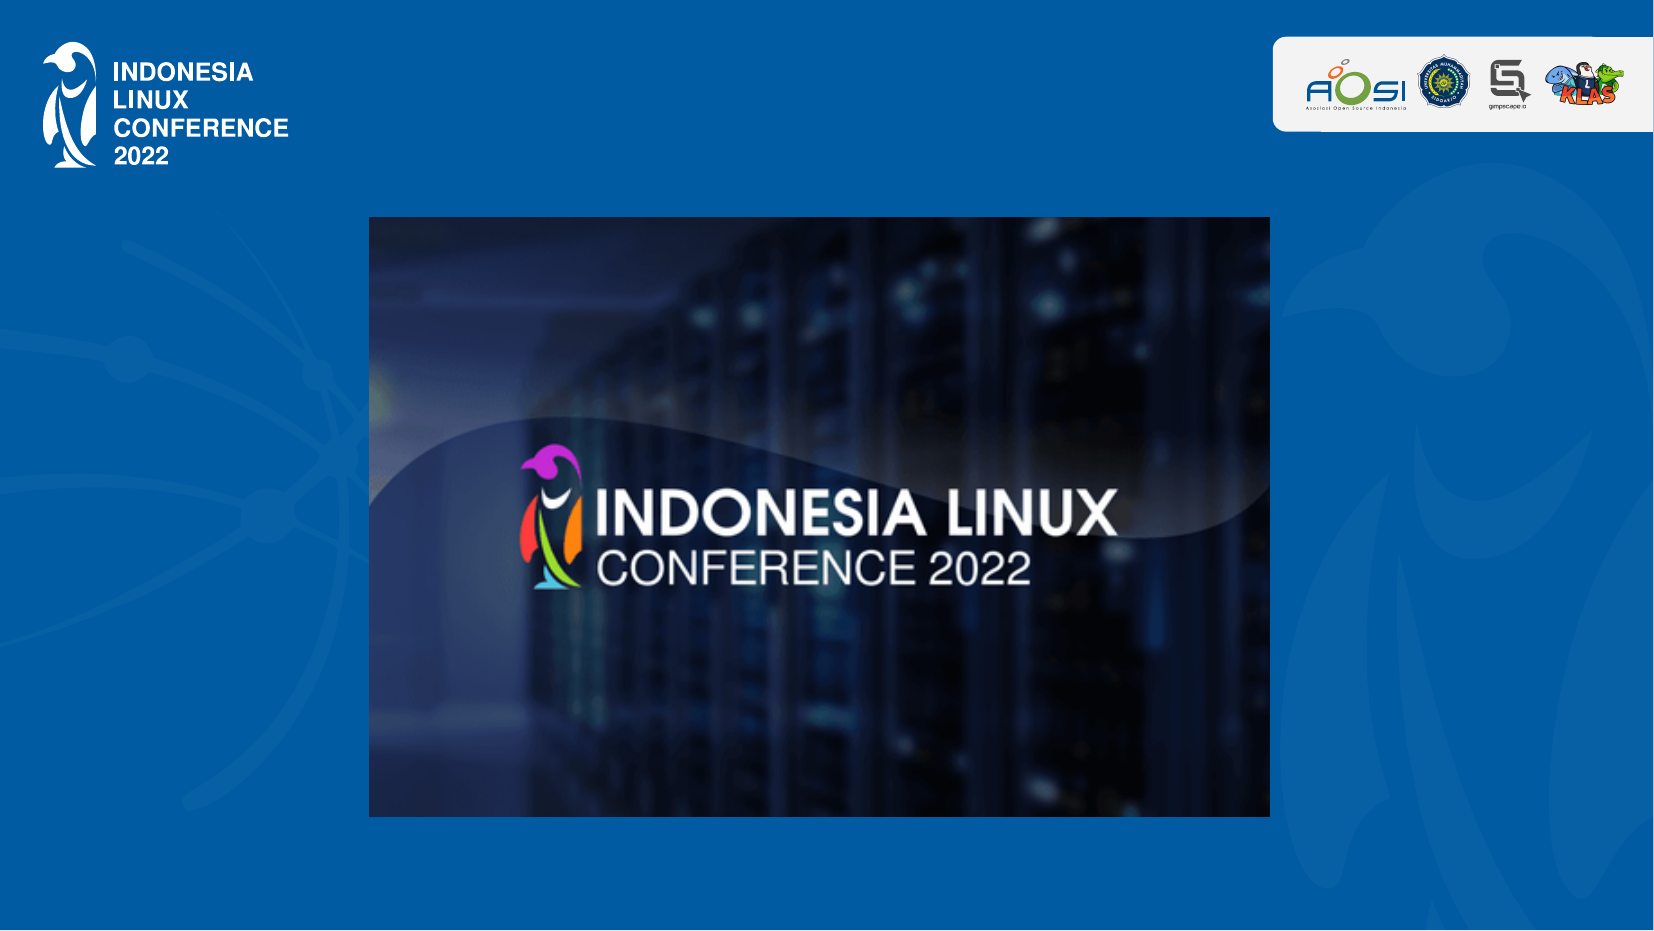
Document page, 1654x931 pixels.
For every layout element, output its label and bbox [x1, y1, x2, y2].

picture [1545, 62, 1624, 105]
picture [369, 217, 1270, 818]
picture [1417, 54, 1471, 108]
